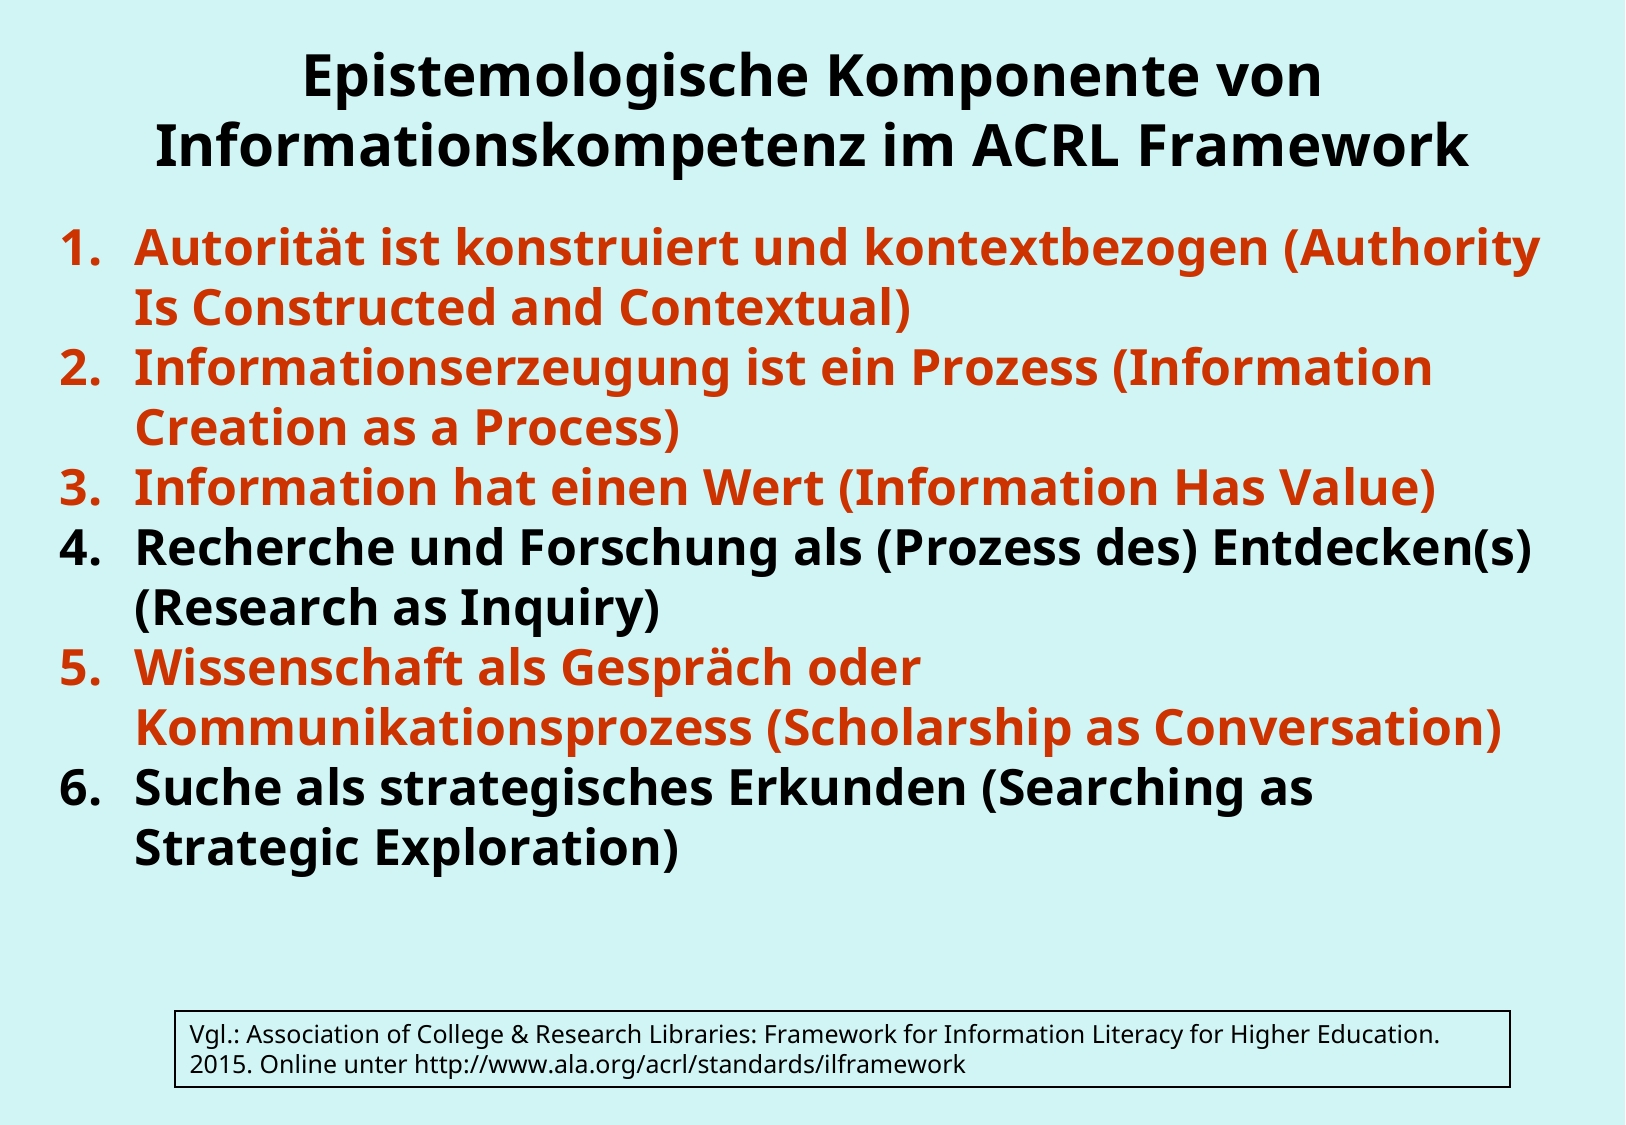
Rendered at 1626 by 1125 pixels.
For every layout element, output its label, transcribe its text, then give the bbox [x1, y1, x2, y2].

title Epistemologische Komponente von Informationskompetenz im ACRL Framework [0, 30, 1625, 219]
text_box Autorität ist konstruiert und kontextbezogen (Authority Is Constructed and Contextual) Informationserzeugung ist ein Prozess (Information Creation as a Process) Information hat einen Wert (Information Has Value) Recherche und Forschung als (Prozess des) Entdecken(s) (Research as Inquiry) Wissenschaft als Gespräch oder Kommunikationsprozess (Scholarship as Conversation) Suche als strategisches Erkunden (Searching as Strategic Exploration) [44, 207, 1569, 884]
text_box Vgl.: Association of College & Research Libraries: Framework for Information Literacy for Higher Education. 2015. Online unter http://www.ala.org/acrl/standards/ilframework [174, 1011, 1510, 1087]
